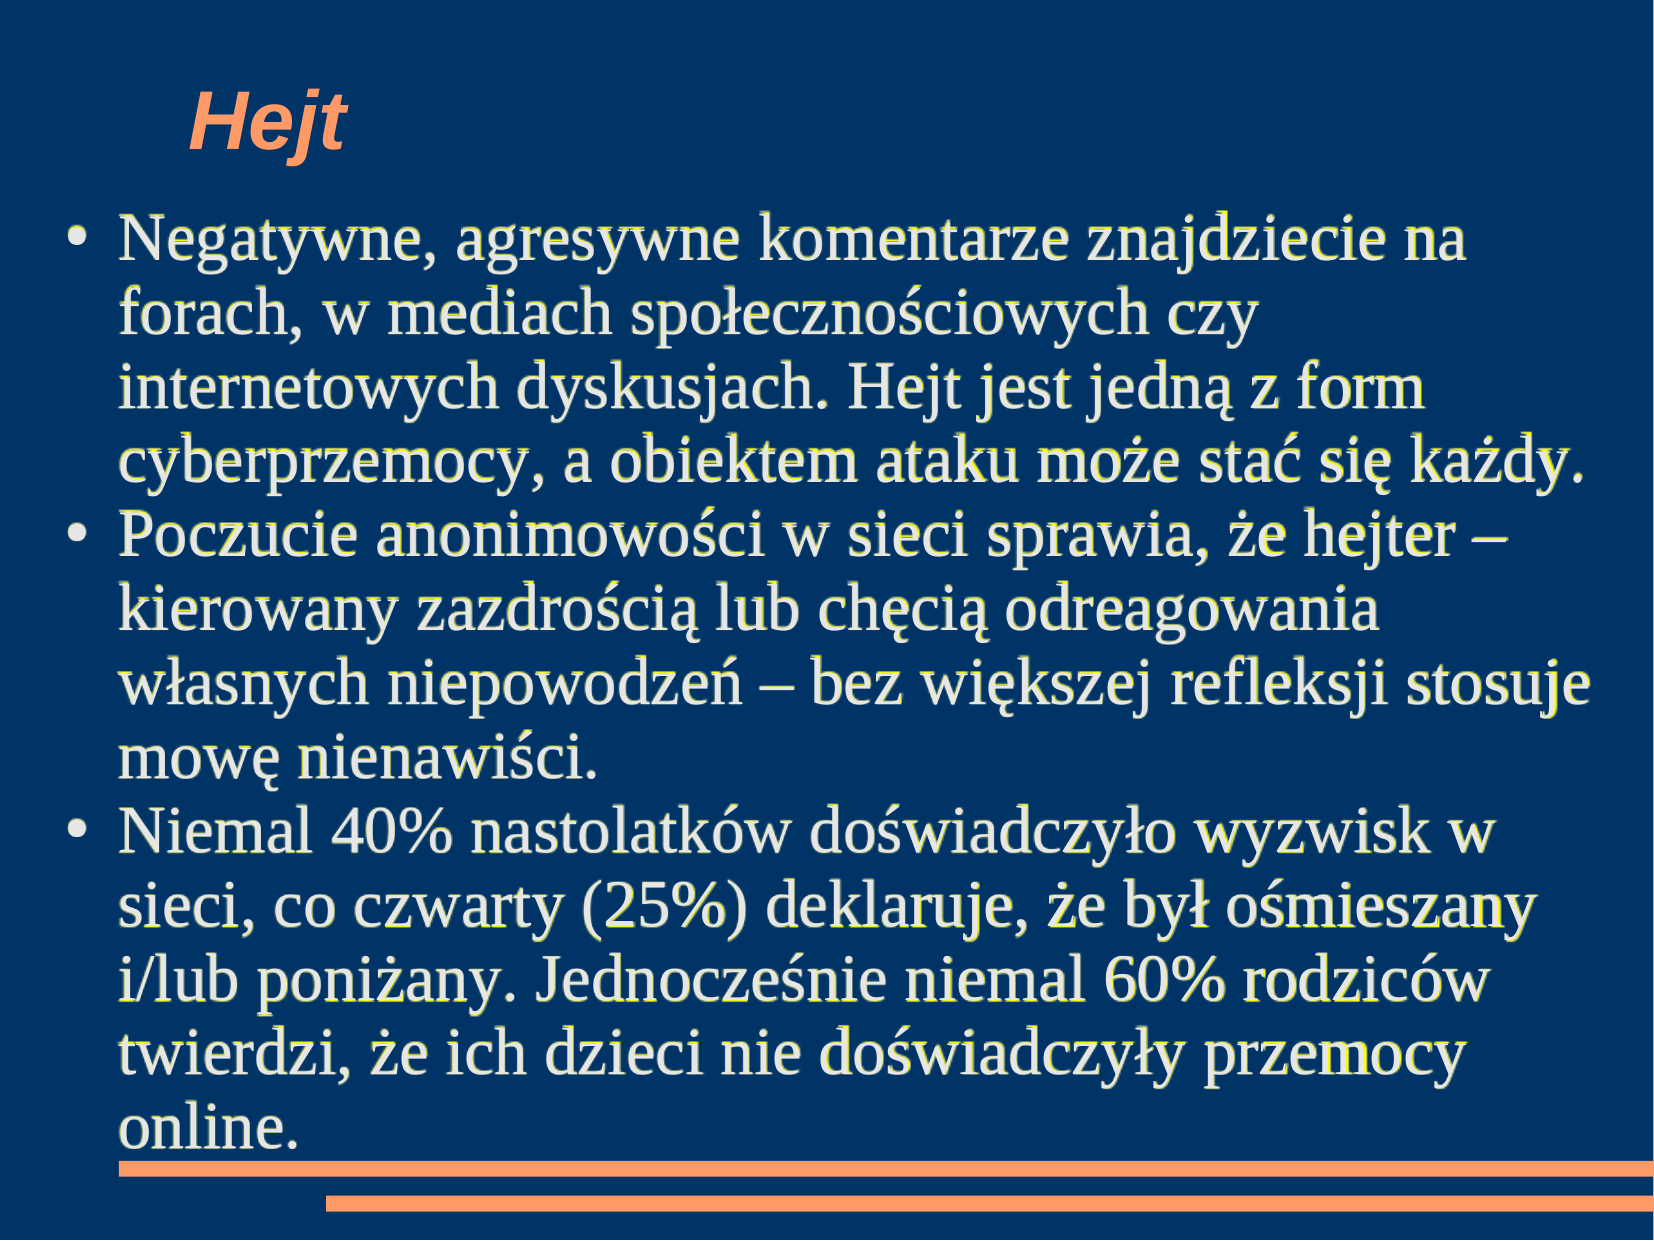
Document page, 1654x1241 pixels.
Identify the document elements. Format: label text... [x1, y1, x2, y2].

title Hejt [188, 17, 1602, 200]
list Negatywne, agresywne komentarze znajdziecie na forach, w mediach społecznościowych czy internetowych dyskusjach. Hejt jest jedną z form cyberprzemocy, a obiektem ataku może stać się każdy. Poczucie anonimowości w sieci sprawia, że hejter – kierowany zazdrością lub chęcią odreagowania własnych niepowodzeń – bez większej refleksji stosuje mowę nienawiści. Niemal 40% nastolatków doświadczyło wyzwisk w sieci, co czwarty (25%) deklaruje, że był ośmieszany i/lub poniżany. Jednocześnie niemal 60% rodziców twierdzi, że ich dzieci nie doświadczyły przemocy online. [47, 200, 1630, 1238]
